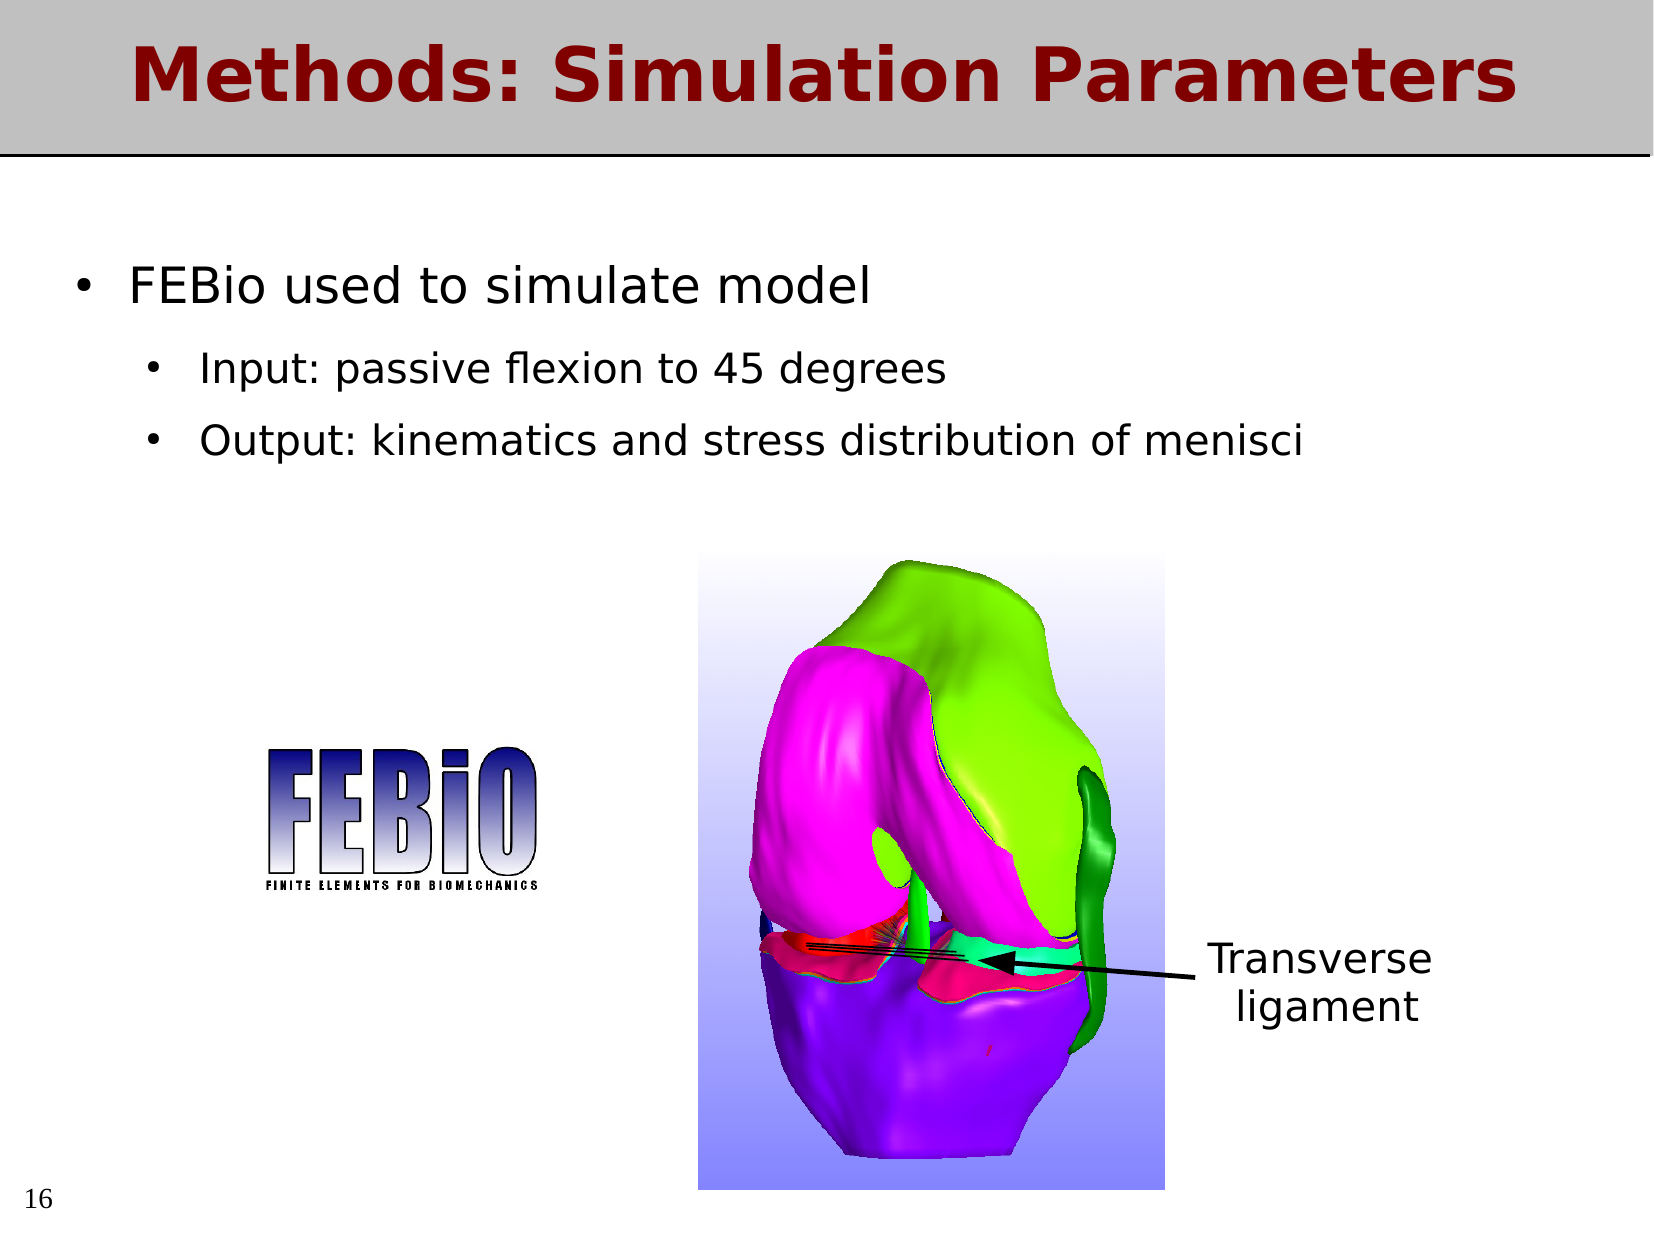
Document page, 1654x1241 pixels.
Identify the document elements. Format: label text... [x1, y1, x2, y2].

picture [242, 738, 561, 920]
text_box [0, 0, 1654, 156]
text_box Transverse ligament [1192, 927, 1461, 1064]
list FEBio used to simulate model Input: passive flexion to 45 degrees Output: kinematics and stress distribution of menisci [57, 256, 1538, 751]
text_box Methods: Simulation Parameters [0, 31, 1651, 119]
picture [698, 751, 1165, 1190]
